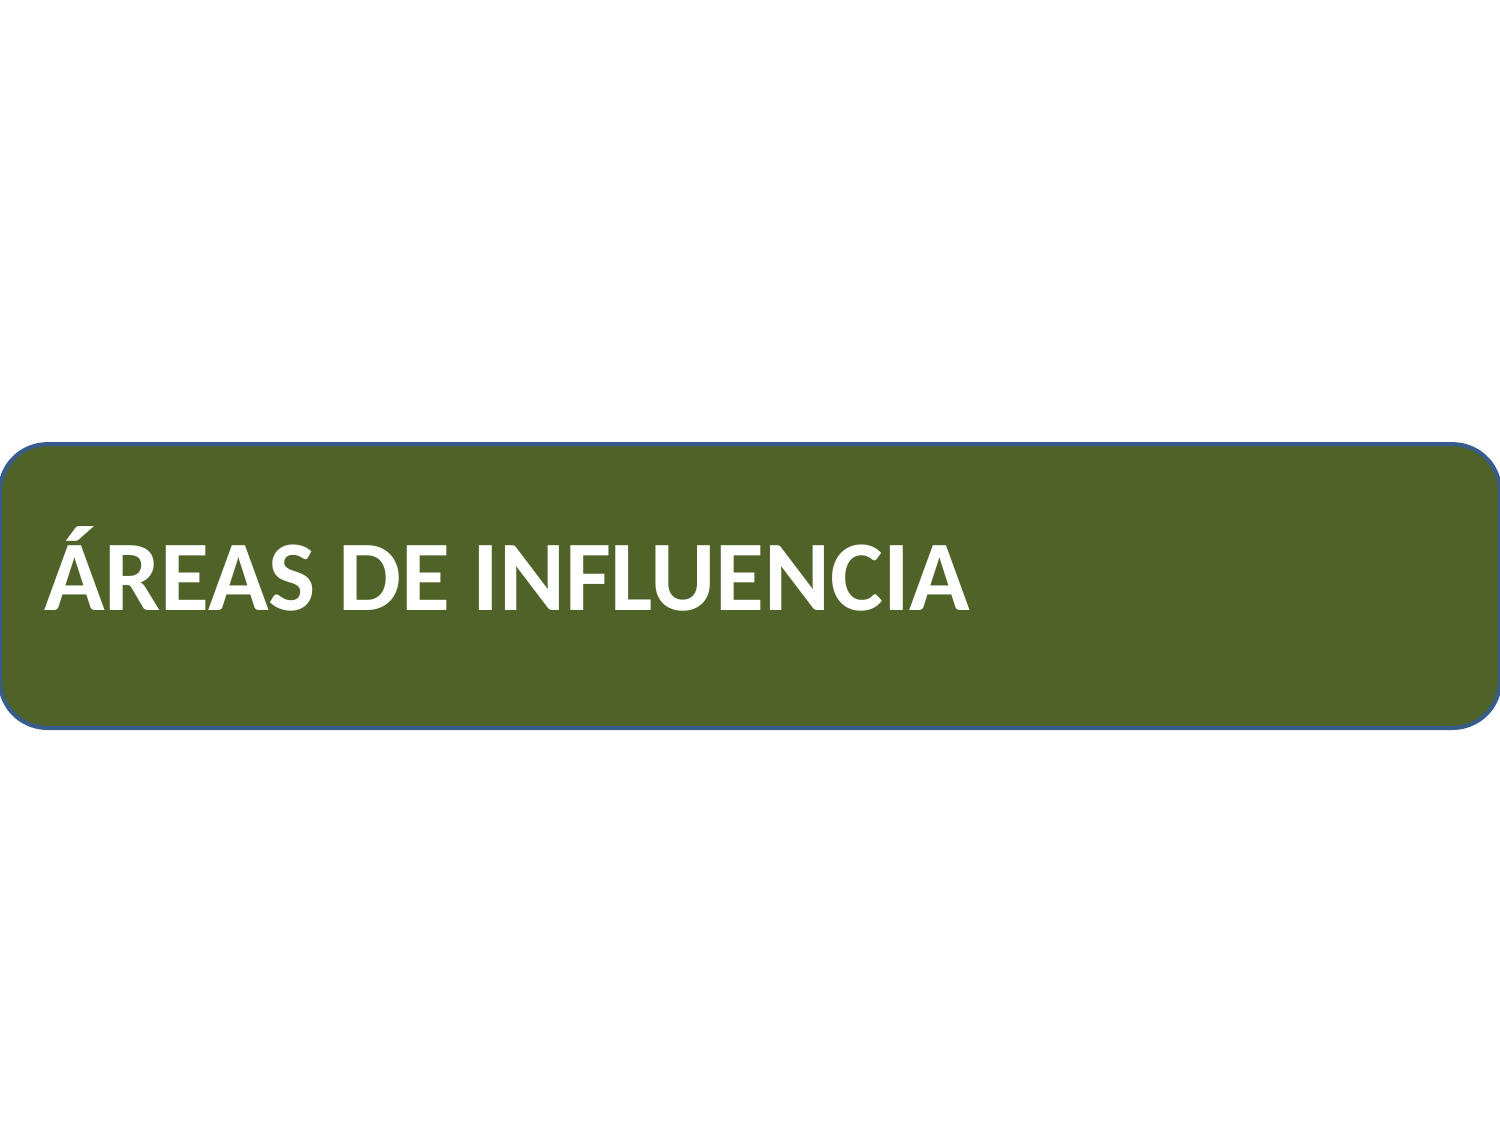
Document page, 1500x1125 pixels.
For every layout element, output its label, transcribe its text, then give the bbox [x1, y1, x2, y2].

text_box ÁREAS DE INFLUENCIA [29, 503, 1500, 640]
text_box [0, 444, 1500, 728]
